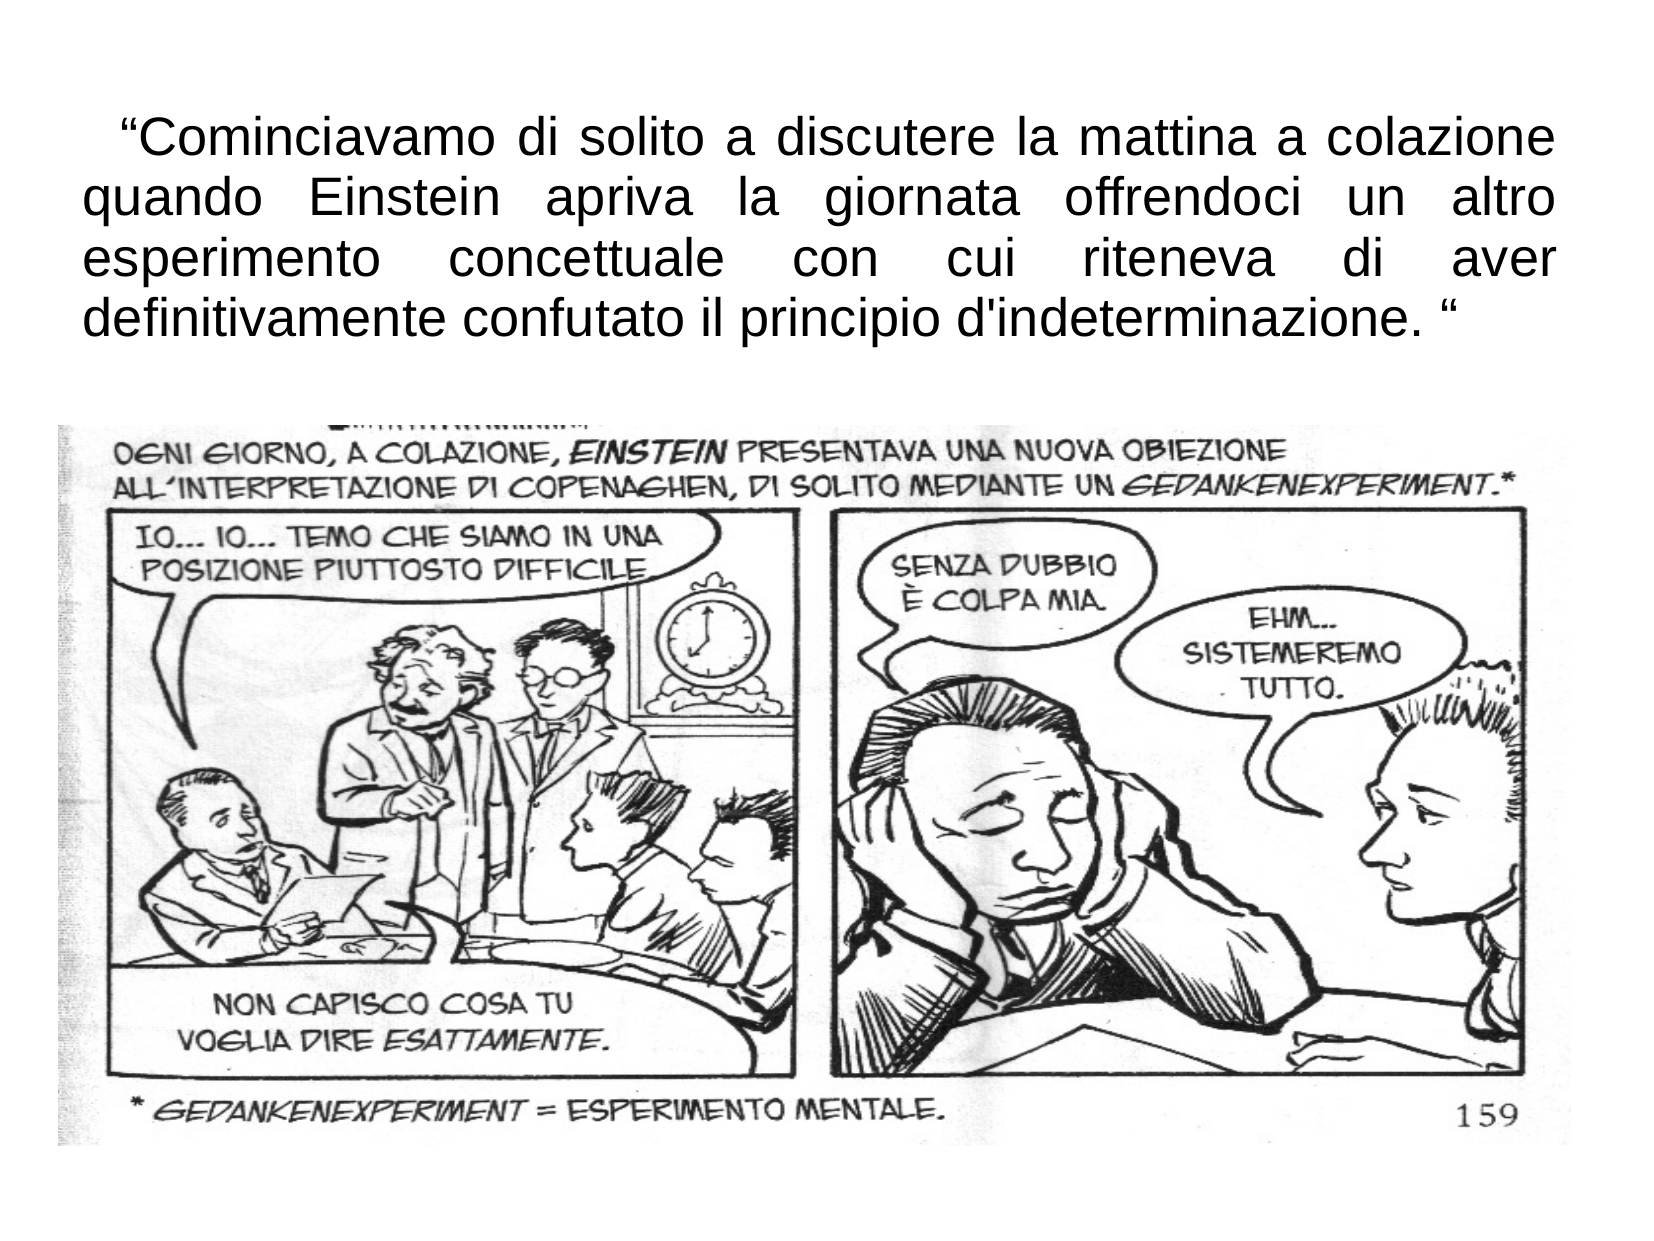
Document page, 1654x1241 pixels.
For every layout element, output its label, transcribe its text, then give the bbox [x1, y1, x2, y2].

list “Cominciavamo di solito a discutere la mattina a colazione quando Einstein apriva la giornata offrendoci un altro esperimento concettuale con cui riteneva di aver definitivamente confutato il principio d'indeterminazione. “ [82, 106, 1559, 425]
picture [58, 425, 1571, 1146]
